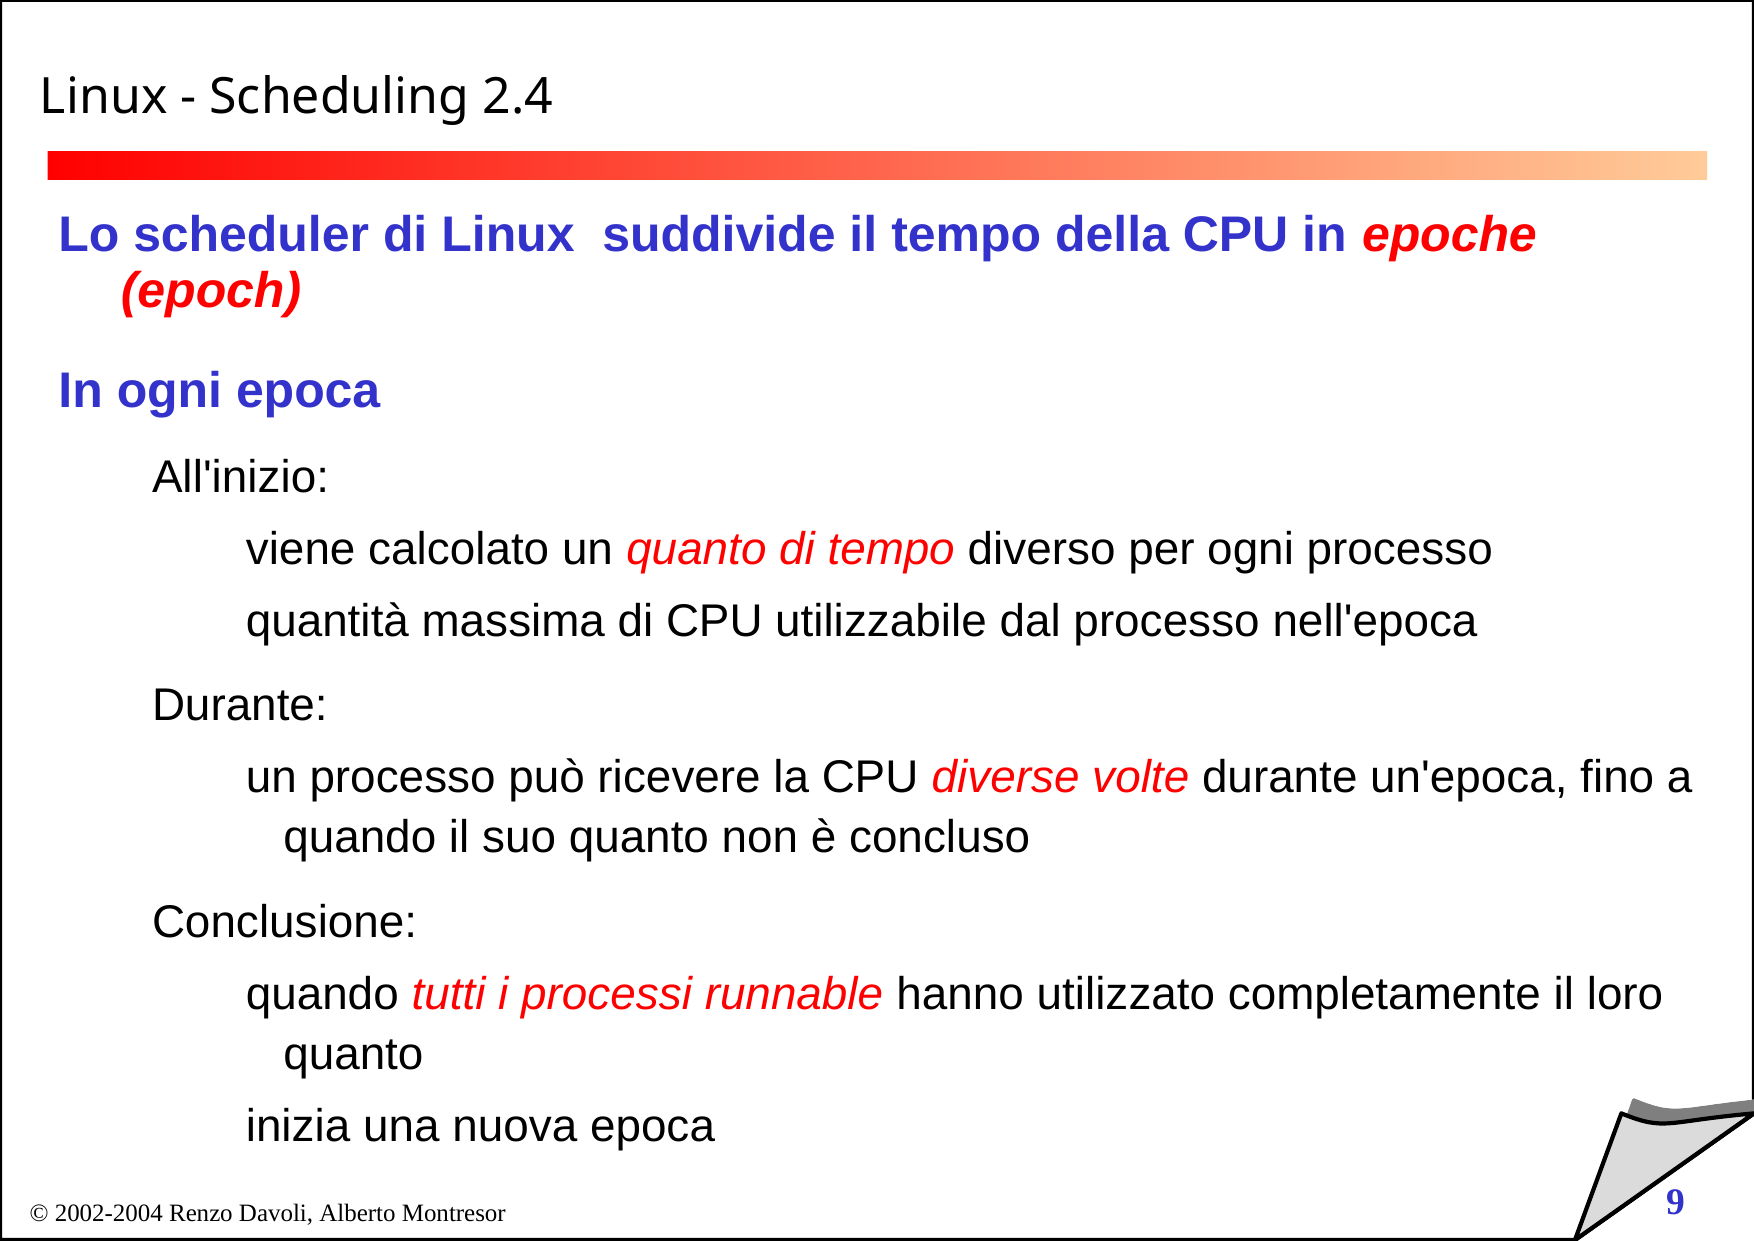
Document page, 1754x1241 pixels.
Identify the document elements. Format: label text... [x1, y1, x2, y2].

list Lo scheduler di Linux suddivide il tempo della CPU in epoche (epoch) In ogni epoca All'inizio: viene calcolato un quanto di tempo diverso per ogni processo quantità massima di CPU utilizzabile dal processo nell'epoca Durante: un processo può ricevere la CPU diverse volte durante un'epoca, fino a quando il suo quanto non è concluso Conclusione: quando tutti i processi runnable hanno utilizzato completamente il loro quanto inizia una nuova epoca [58, 206, 1696, 1194]
title Linux - Scheduling 2.4 [40, 49, 1714, 144]
